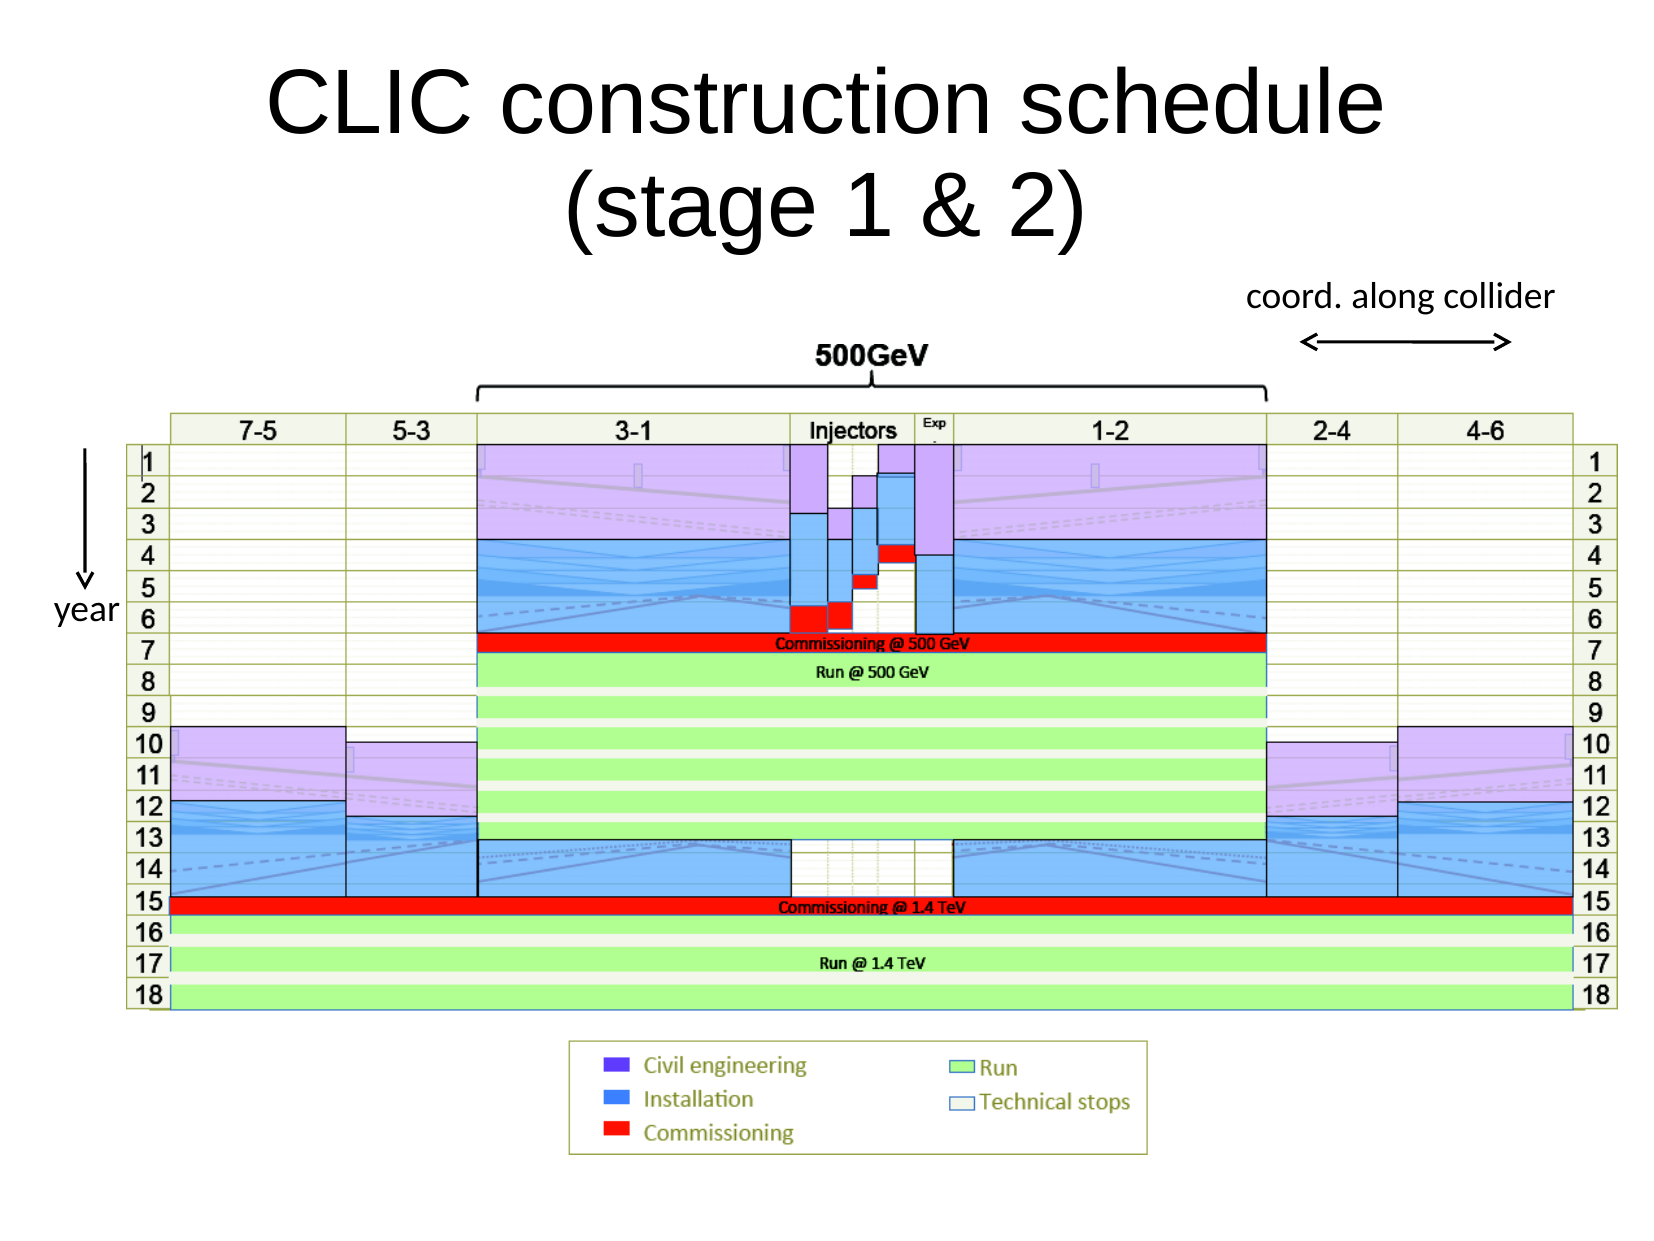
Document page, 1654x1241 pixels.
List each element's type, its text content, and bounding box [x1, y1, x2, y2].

text_box coord. along collider [1231, 263, 1571, 324]
title CLIC construction schedule (stage 1 & 2) [82, 49, 1571, 257]
picture [126, 344, 1618, 1156]
text_box year [39, 576, 136, 637]
